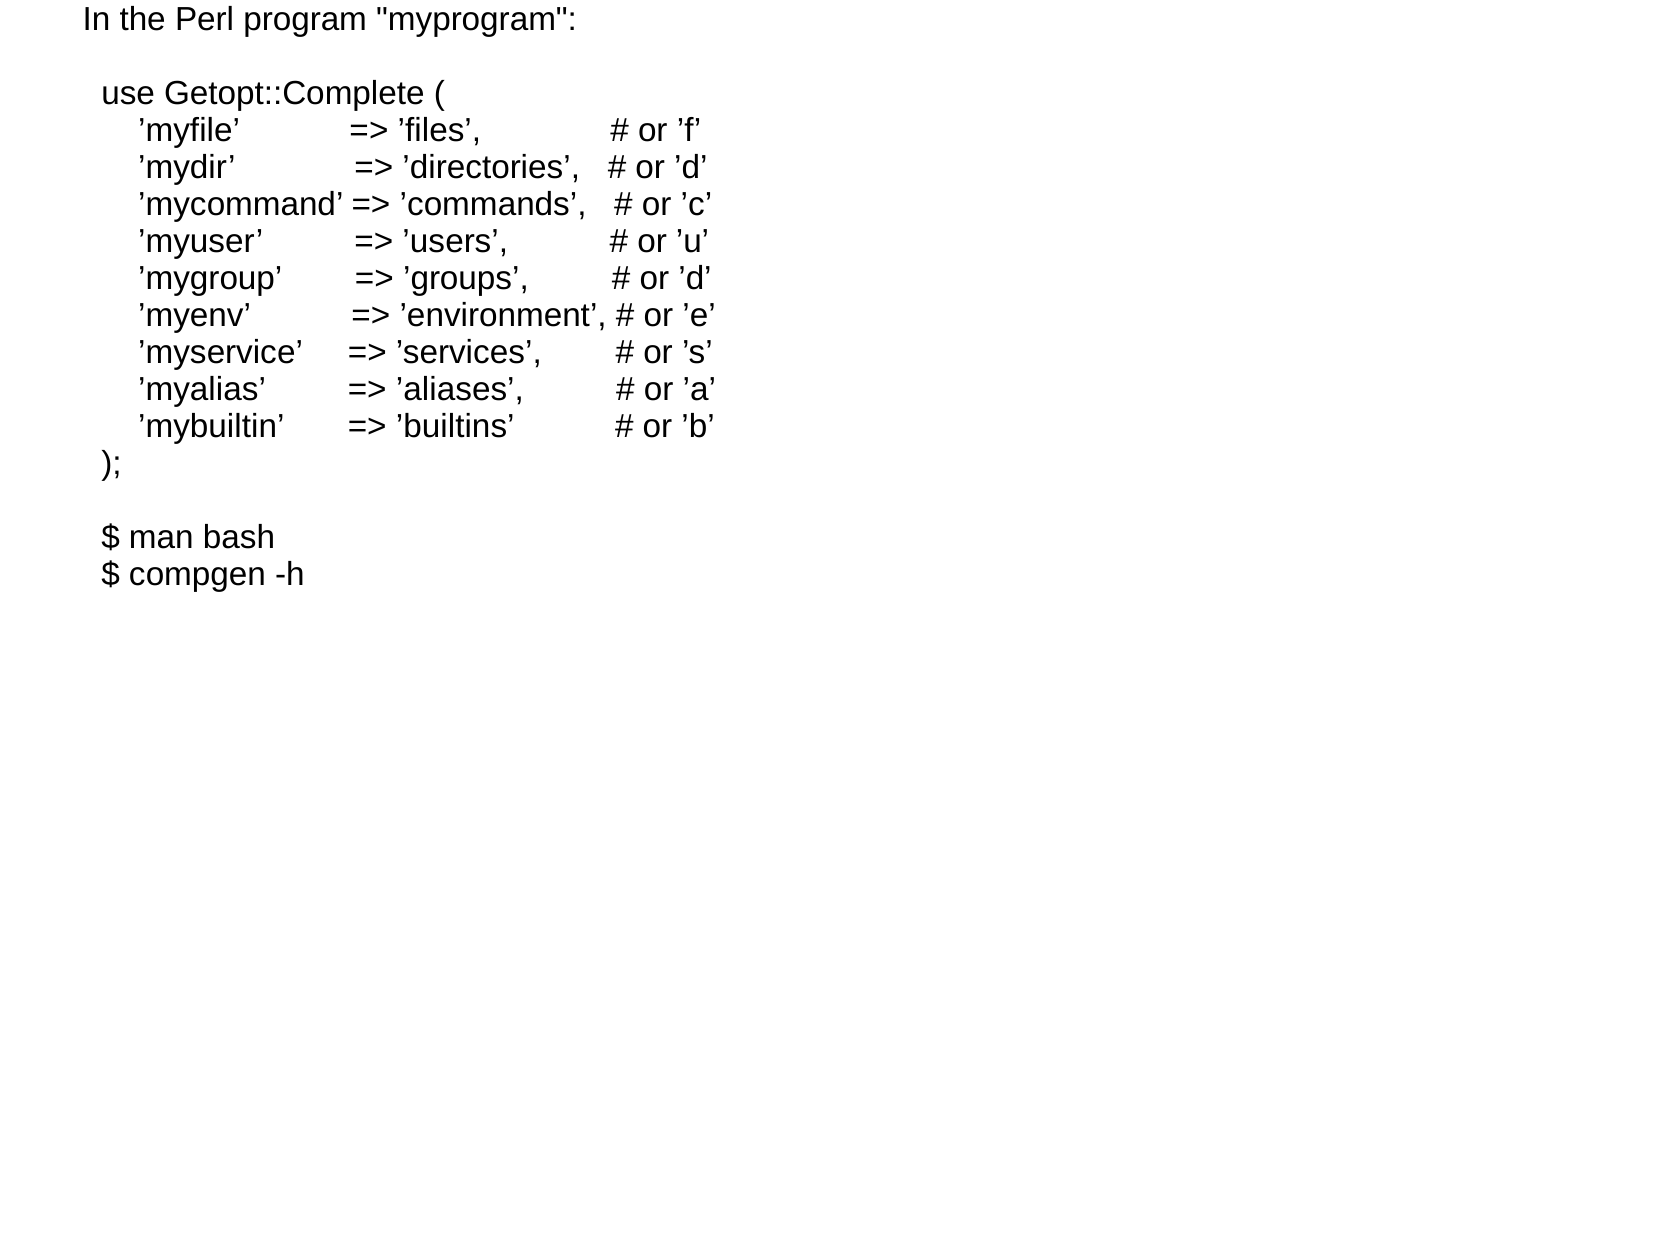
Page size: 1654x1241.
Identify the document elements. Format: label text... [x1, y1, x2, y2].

subtitle In the Perl program "myprogram": use Getopt::Complete ( ’myfile’ => ’files’, # or ’f’ ’mydir’ => ’directories’, # or ’d’ ’mycommand’ => ’commands’, # or ’c’ ’myuser’ => ’users’, # or ’u’ ’mygroup’ => ’groups’, # or ’d’ ’myenv’ => ’environment’, # or ’e’ ’myservice’ => ’services’, # or ’s’ ’myalias’ => ’aliases’, # or ’a’ ’mybuiltin’ => ’builtins’ # or ’b’ ); $ man bash $ compgen -h [82, 0, 1571, 1060]
